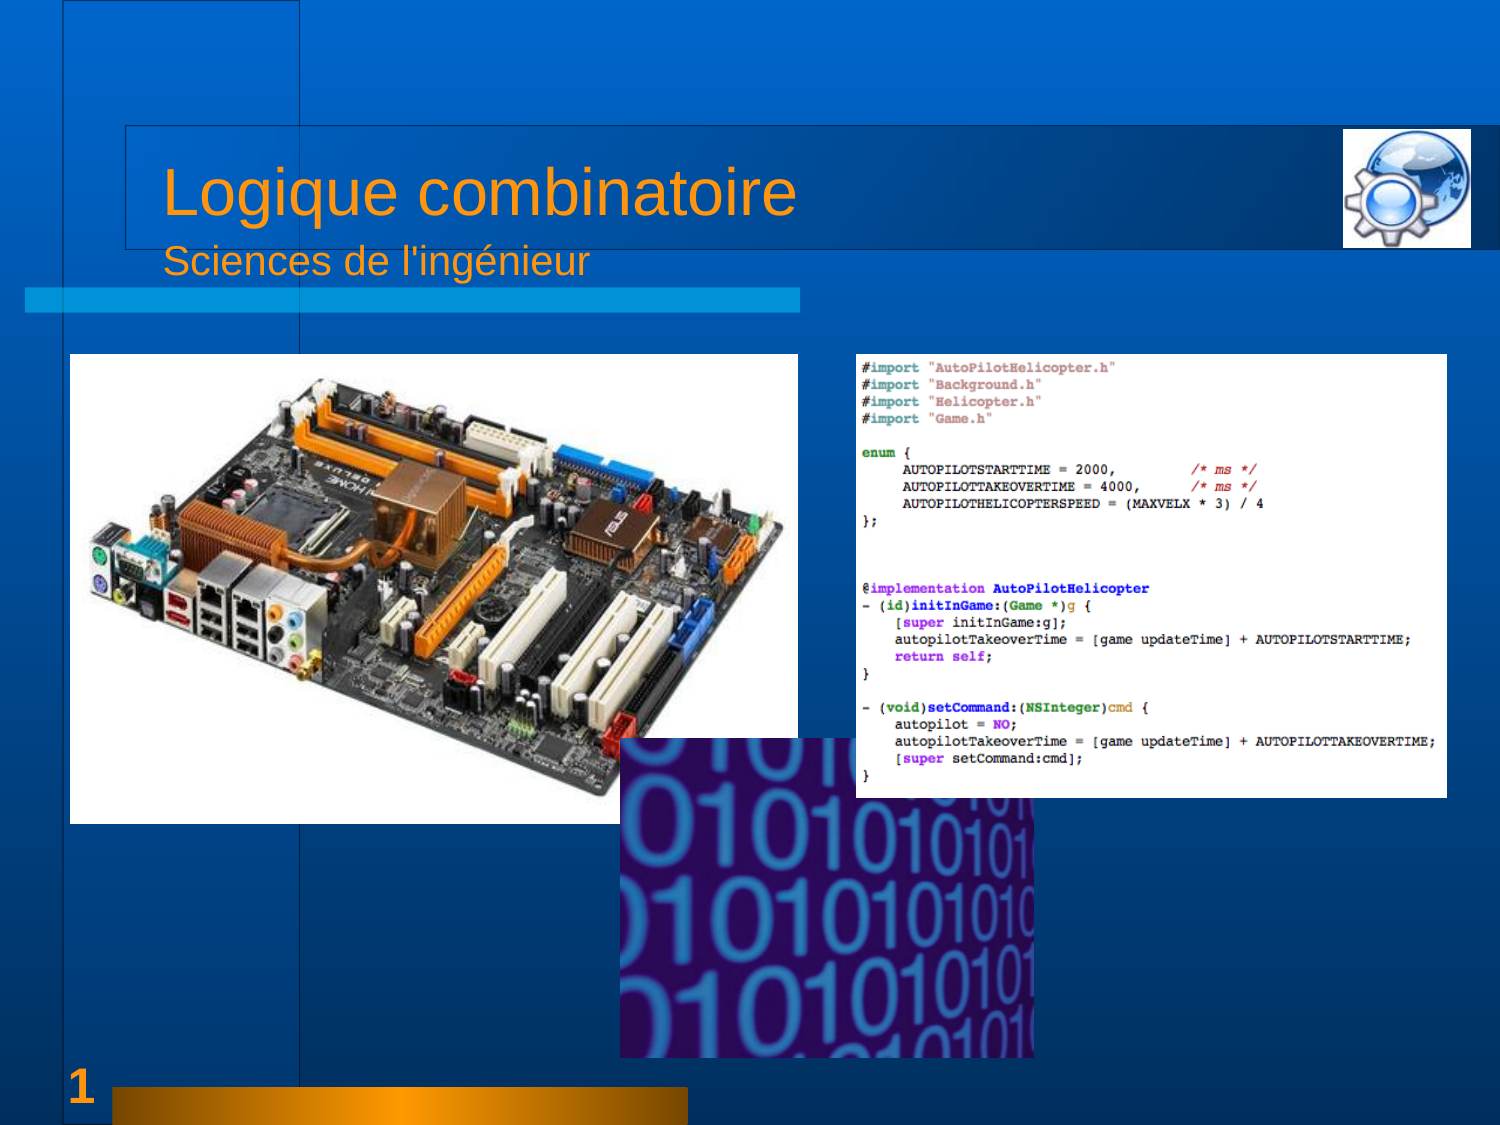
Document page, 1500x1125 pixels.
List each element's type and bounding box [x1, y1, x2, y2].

picture [70, 354, 1447, 1058]
picture [1343, 129, 1471, 248]
